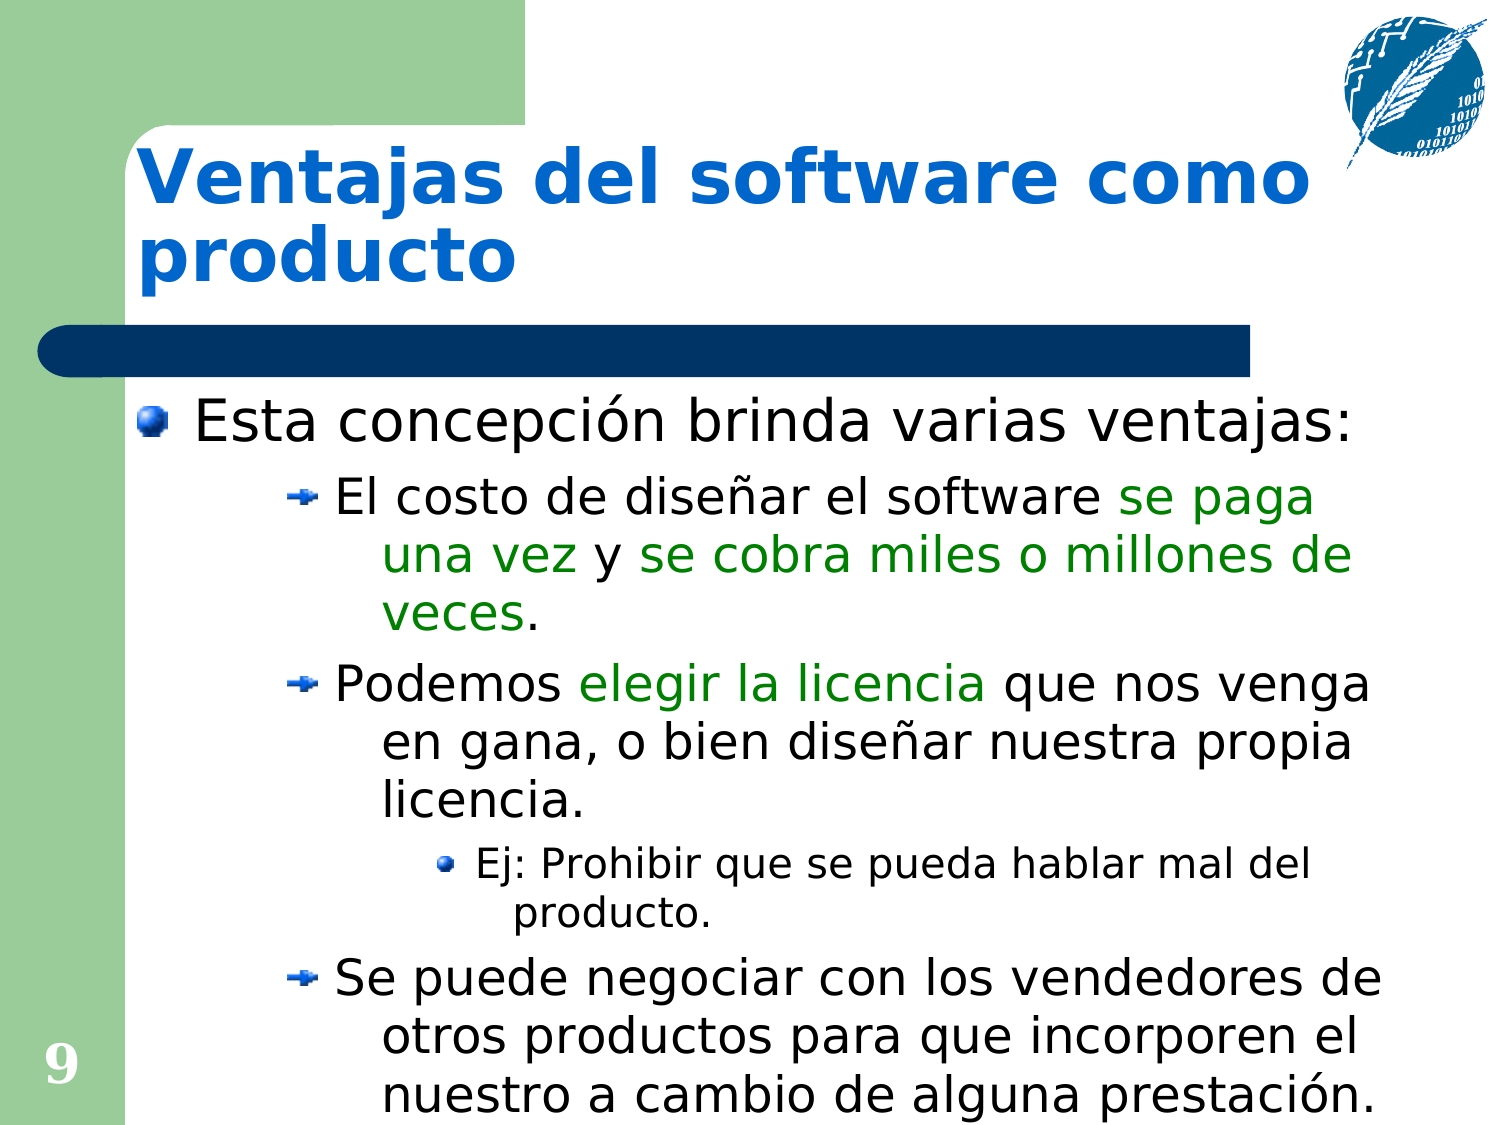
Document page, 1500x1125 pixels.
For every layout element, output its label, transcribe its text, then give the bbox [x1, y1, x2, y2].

picture [1427, 138, 1431, 148]
picture [1416, 140, 1425, 149]
title Ventajas del software como producto [136, 135, 1414, 302]
picture [1433, 139, 1440, 147]
list Esta concepción brinda varias ventajas: El costo de diseñar el software se paga una vez y se cobra miles o millones de veces. Podemos elegir la licencia que nos venga en gana, o bien diseñar nuestra propia licencia. Ej: Prohibir que se pueda hablar mal del producto. Se puede negociar con los vendedores de otros productos para que incorporen el nuestro a cambio de alguna prestación. Ej: Firefox integrando a Google en el search box. Ej: Dell instalando Windows en sus computadoras. [137, 387, 1400, 1077]
picture [1436, 127, 1450, 136]
picture [1341, 15, 1487, 172]
